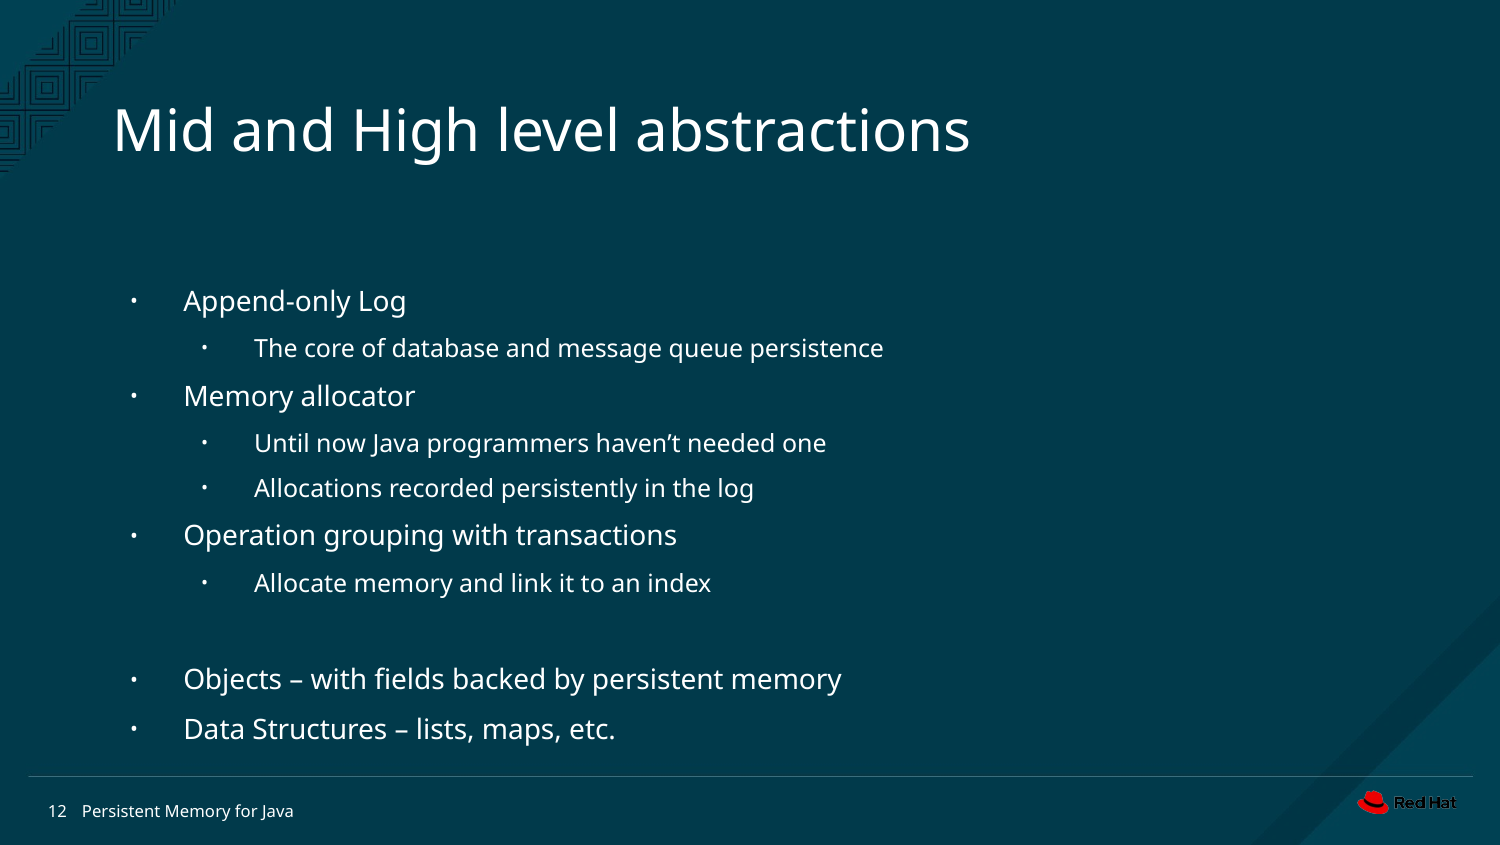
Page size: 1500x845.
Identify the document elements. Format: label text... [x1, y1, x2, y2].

picture [1430, 797, 1449, 808]
picture [1406, 800, 1413, 808]
picture [1451, 797, 1455, 808]
picture [1358, 791, 1388, 813]
title Mid and High level abstractions [112, 0, 1388, 169]
list Append-only Log The core of database and message queue persistence Memory allocator Until now Java programmers haven’t needed one Allocations recorded persistently in the log Operation grouping with transactions Allocate memory and link it to an index Objects – with fields backed by persistent memory Data Structures – lists, maps, etc. [112, 281, 1388, 772]
picture [1395, 797, 1404, 808]
picture [1416, 797, 1425, 808]
picture [99, 38, 103, 49]
